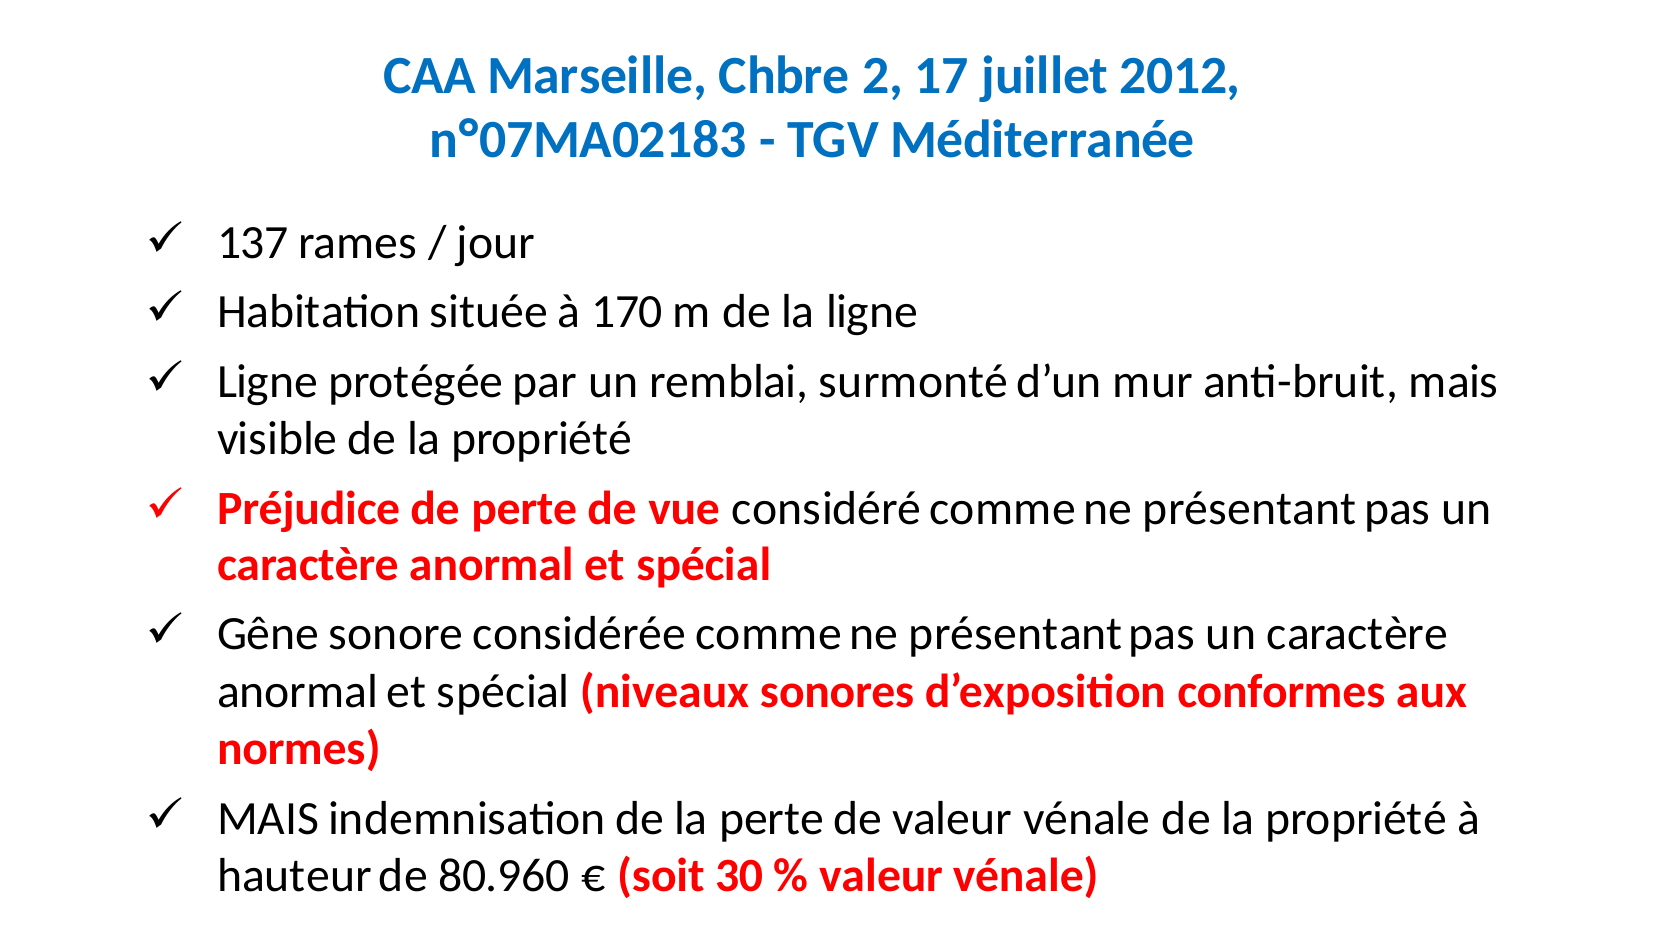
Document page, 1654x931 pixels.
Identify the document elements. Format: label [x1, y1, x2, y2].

picture [290, 16, 1335, 198]
picture [117, 200, 1560, 925]
